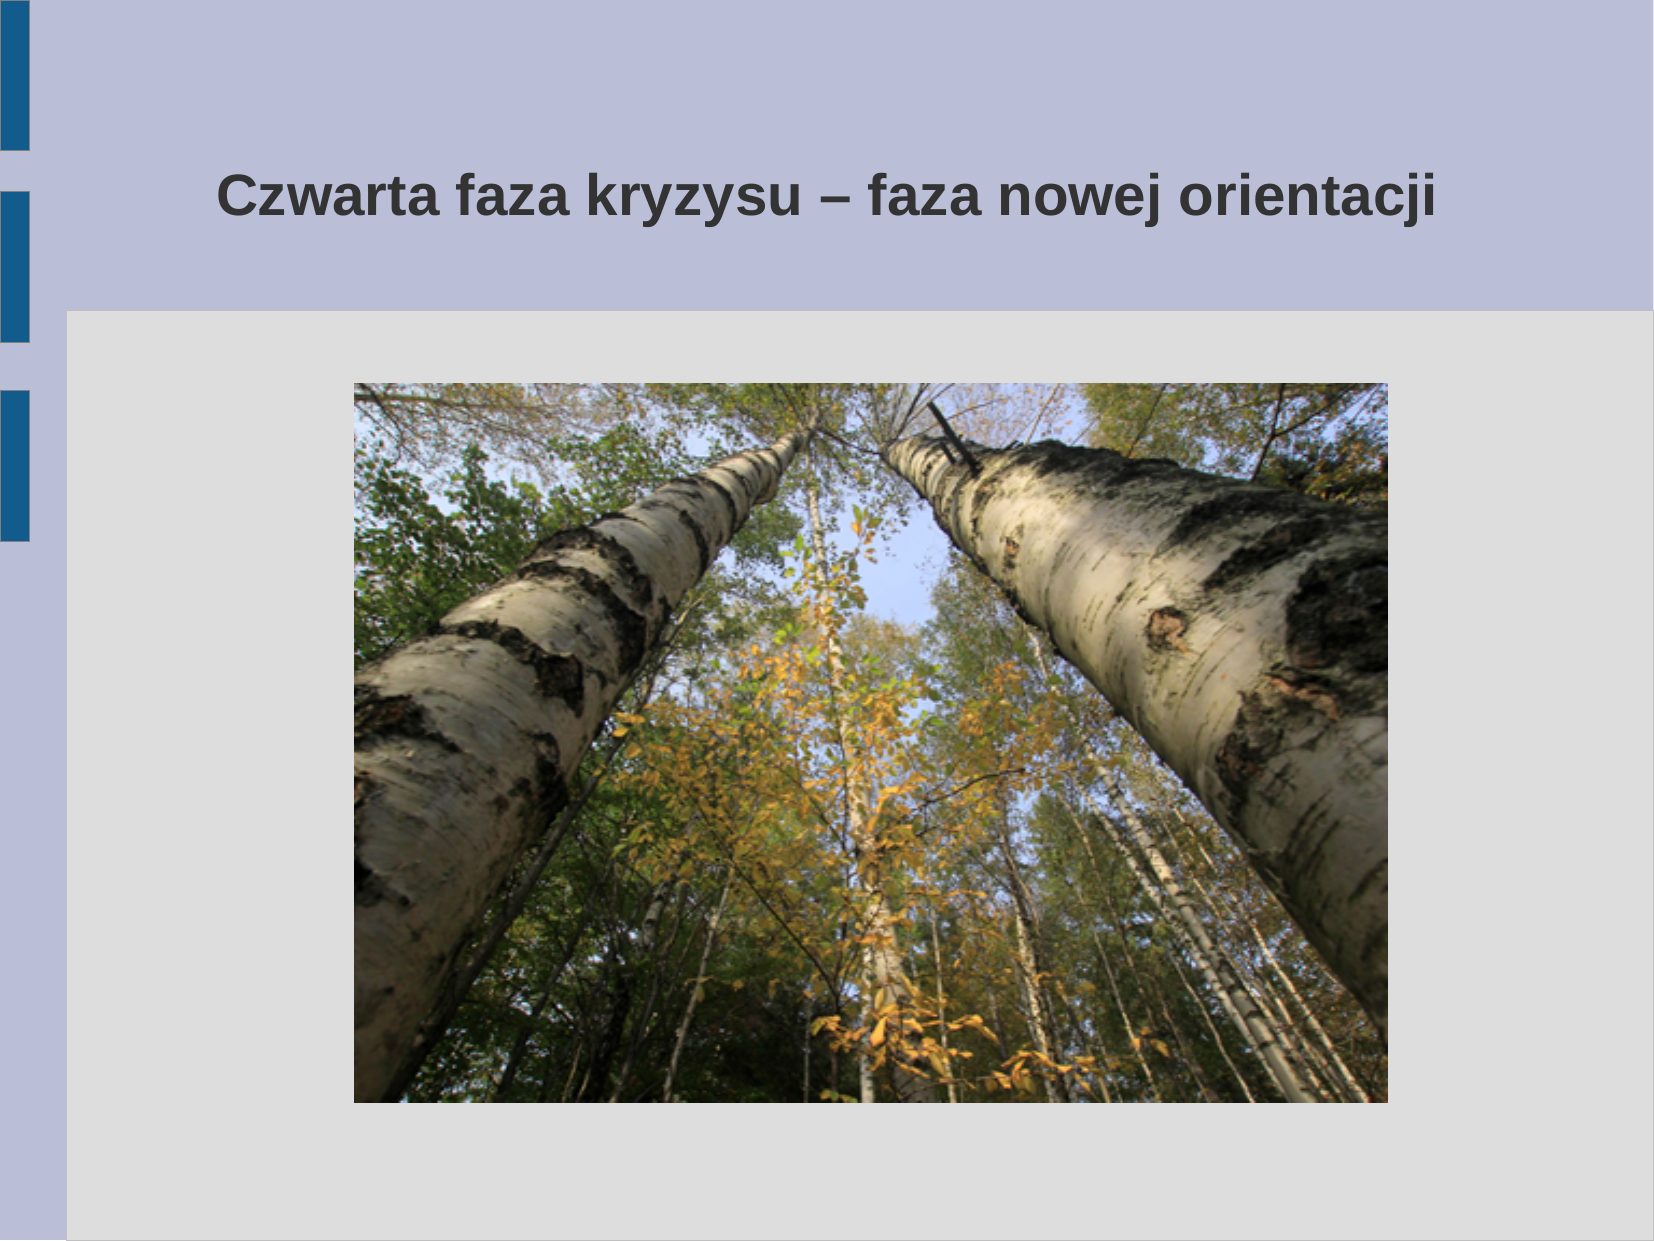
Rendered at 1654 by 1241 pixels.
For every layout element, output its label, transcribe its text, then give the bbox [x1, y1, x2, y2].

title Czwarta faza kryzysu – faza nowej orientacji [121, 91, 1534, 299]
picture [354, 383, 1388, 1103]
